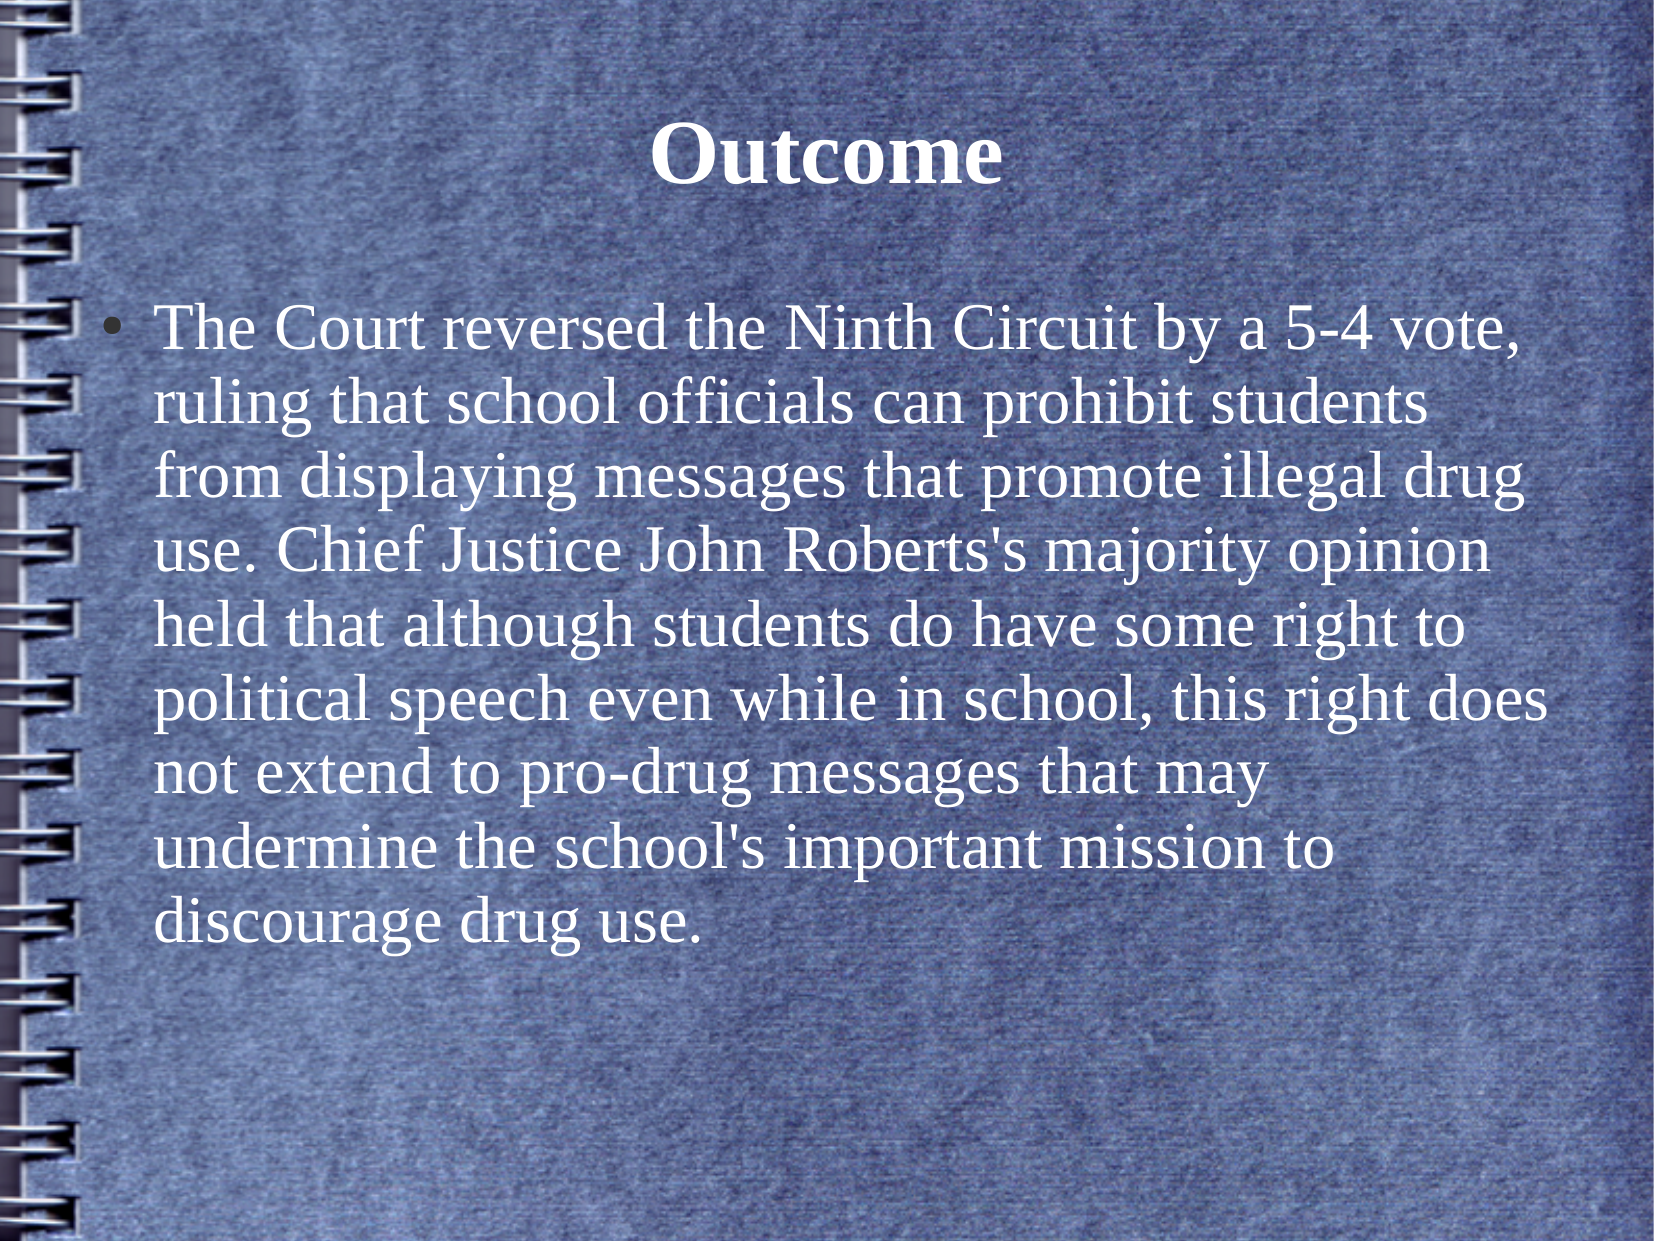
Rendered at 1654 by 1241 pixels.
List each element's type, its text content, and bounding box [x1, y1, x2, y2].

list The Court reversed the Ninth Circuit by a 5-4 vote, ruling that school officials can prohibit students from displaying messages that promote illegal drug use. Chief Justice John Roberts's majority opinion held that although students do have some right to political speech even while in school, this right does not extend to pro-drug messages that may undermine the school's important mission to discourage drug use. [82, 290, 1571, 1109]
title Outcome [82, 49, 1571, 257]
picture [0, 0, 1654, 1241]
